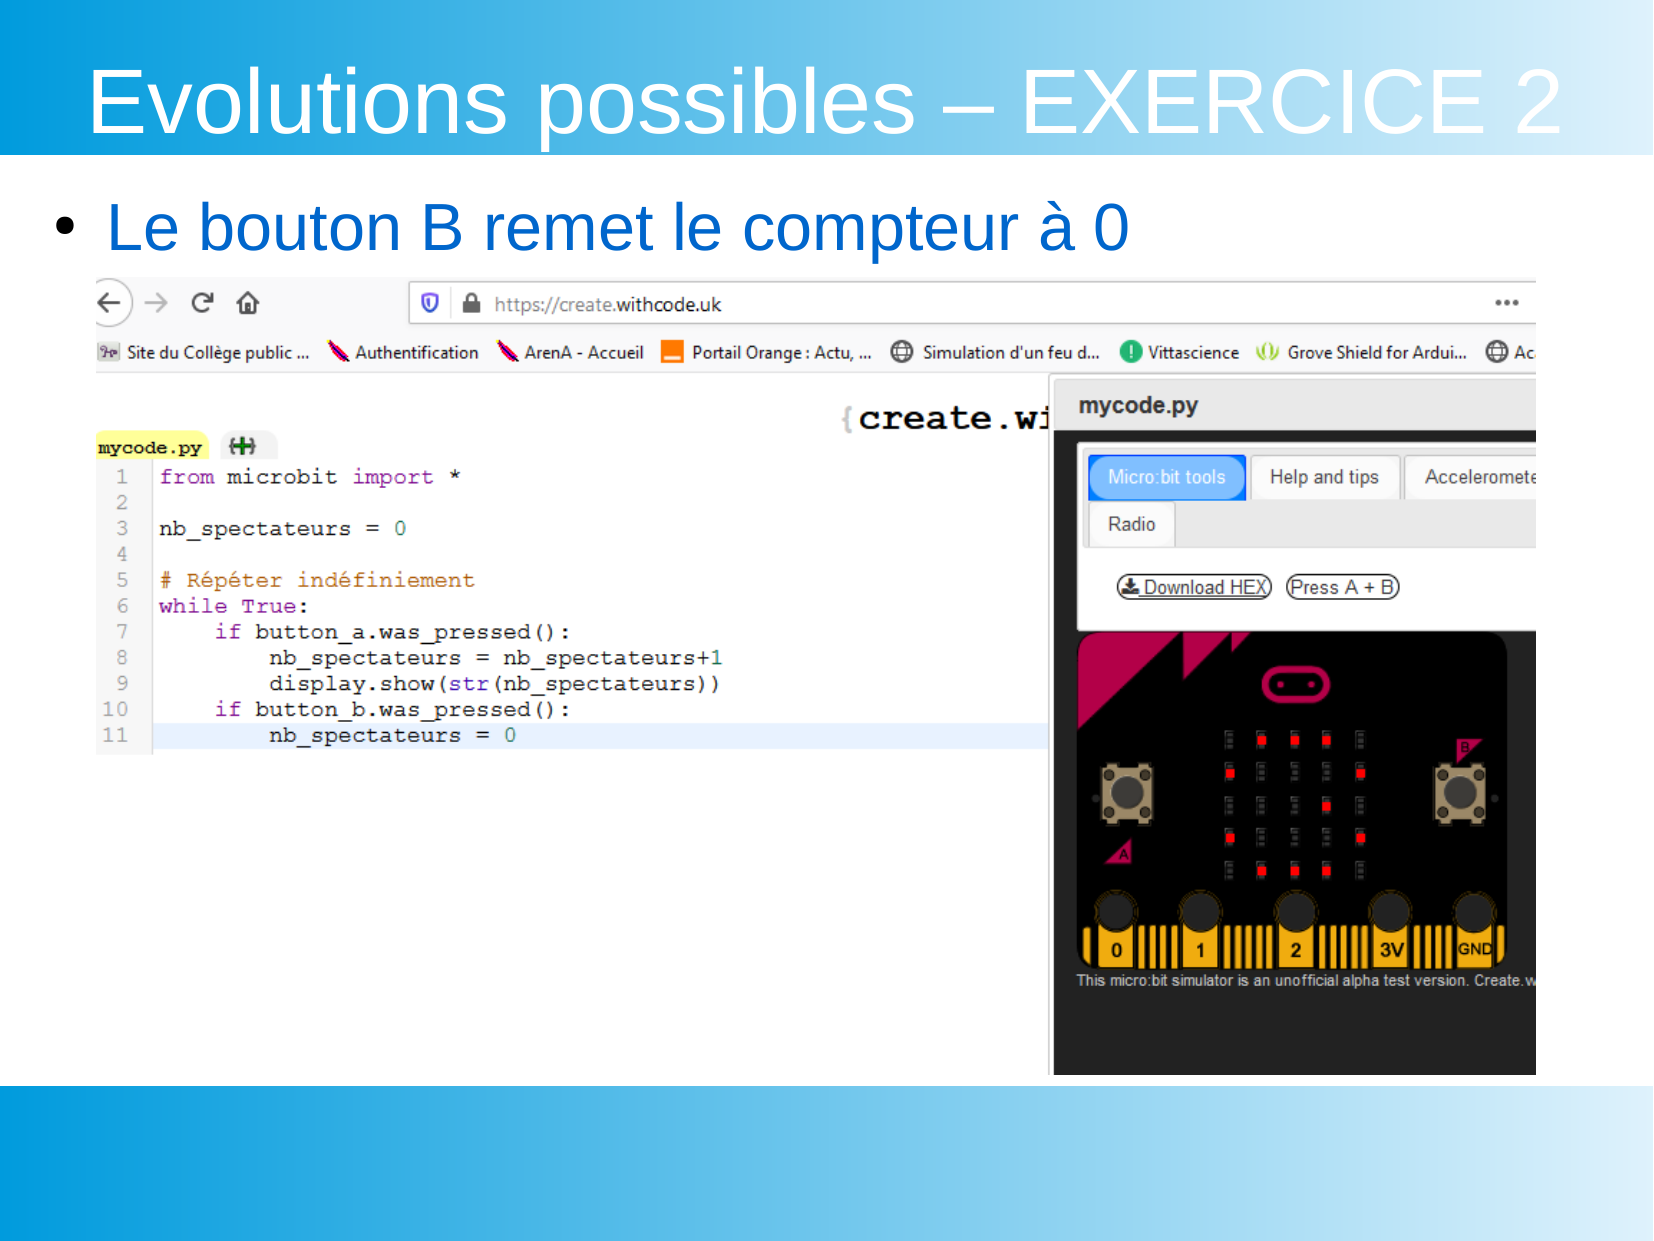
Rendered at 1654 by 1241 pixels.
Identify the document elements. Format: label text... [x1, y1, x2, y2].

picture [96, 277, 1536, 1075]
list Le bouton B remet le compteur à 0 [35, 190, 1619, 296]
title Evolutions possibles – EXERCICE 2 [82, 49, 1571, 155]
